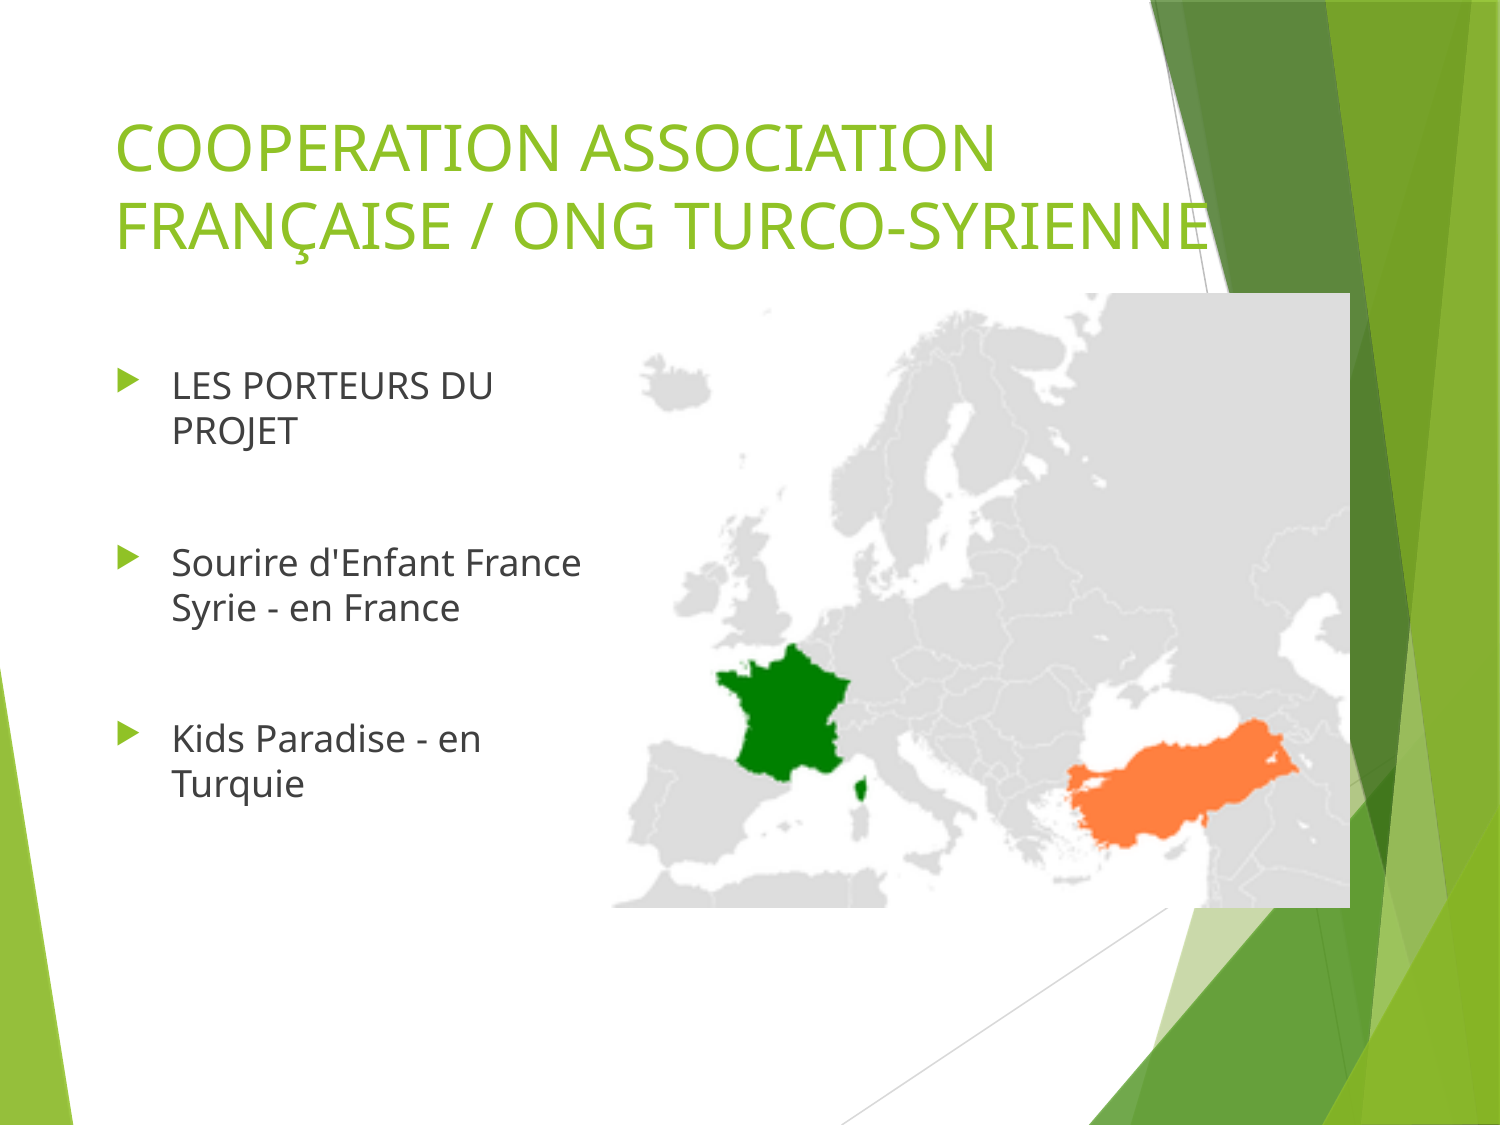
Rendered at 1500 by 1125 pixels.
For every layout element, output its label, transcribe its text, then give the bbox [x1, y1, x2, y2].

picture [611, 293, 1350, 908]
list LES PORTEURS DU PROJET Sourire d'Enfant France Syrie - en France Kids Paradise - en Turquie [99, 354, 607, 992]
title COOPERATION ASSOCIATION FRANÇAISE / ONG TURCO-SYRIENNE [99, 99, 1228, 317]
